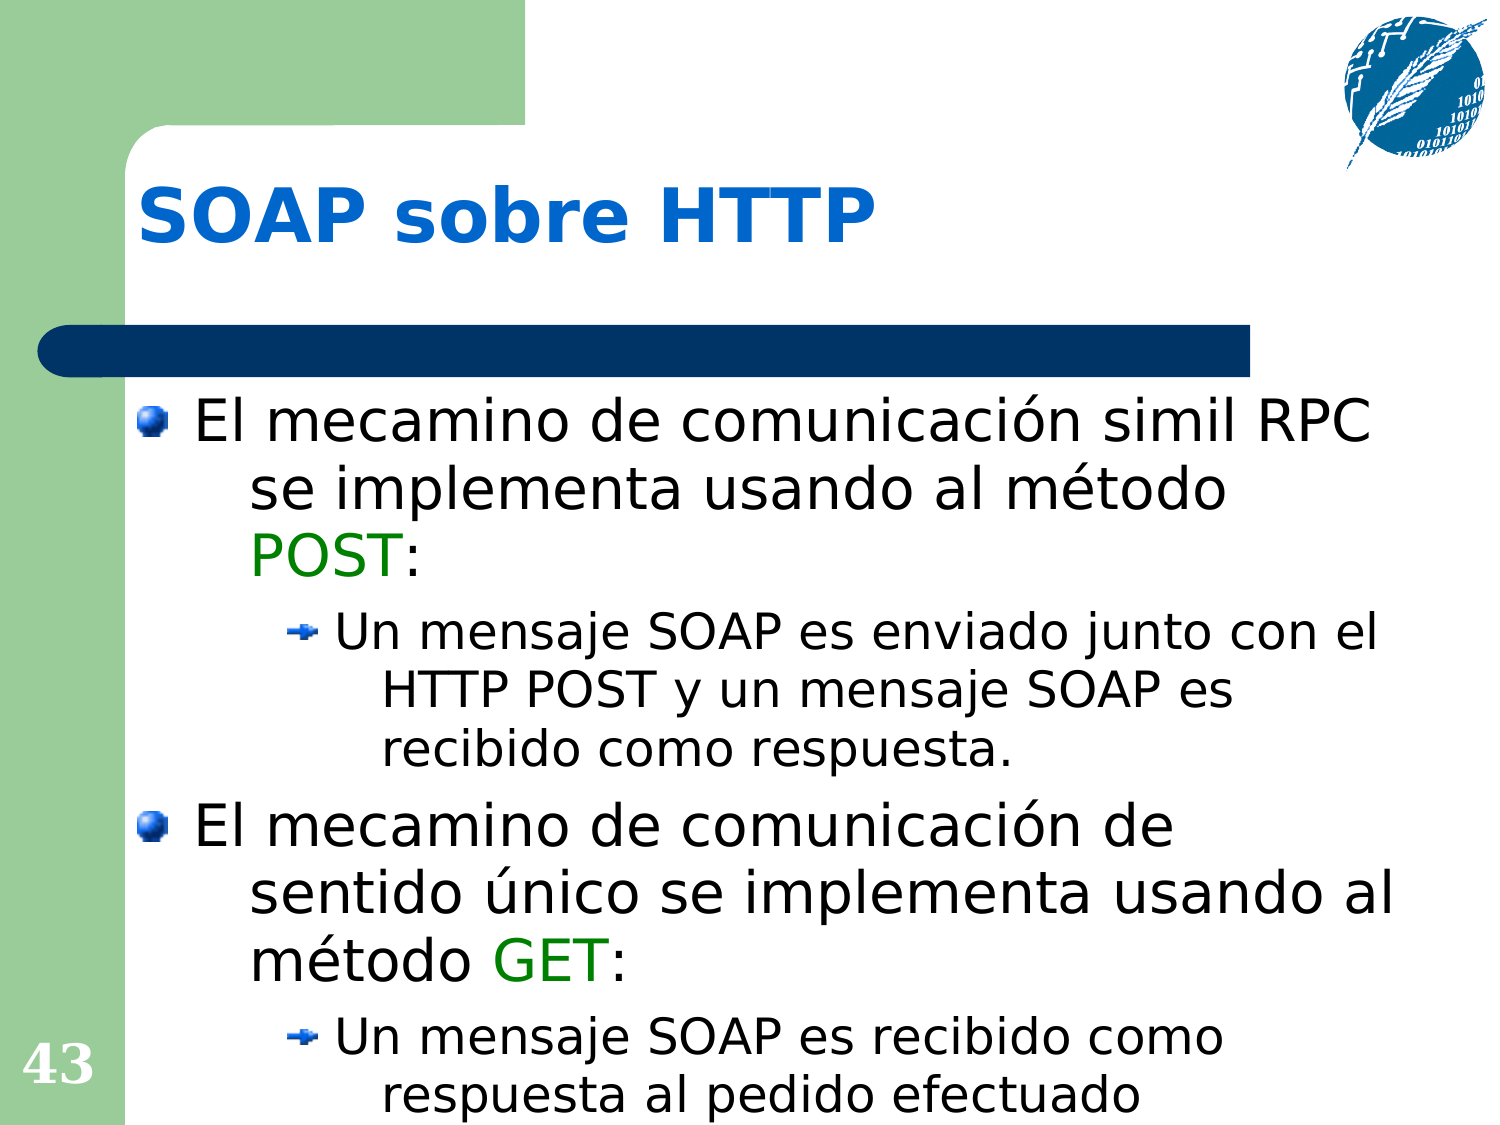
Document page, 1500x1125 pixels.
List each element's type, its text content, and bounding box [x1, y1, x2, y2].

picture [1433, 139, 1440, 147]
picture [1341, 15, 1487, 172]
picture [1427, 138, 1431, 148]
title SOAP sobre HTTP [136, 136, 1414, 301]
picture [1436, 127, 1450, 136]
picture [1416, 140, 1425, 149]
list El mecamino de comunicación simil RPC se implementa usando al método POST: Un mensaje SOAP es enviado junto con el HTTP POST y un mensaje SOAP es recibido como respuesta. El mecamino de comunicación de sentido único se implementa usando al método GET: Un mensaje SOAP es recibido como respuesta al pedido efectuado mendiante el HTTP GET. [137, 387, 1400, 1116]
